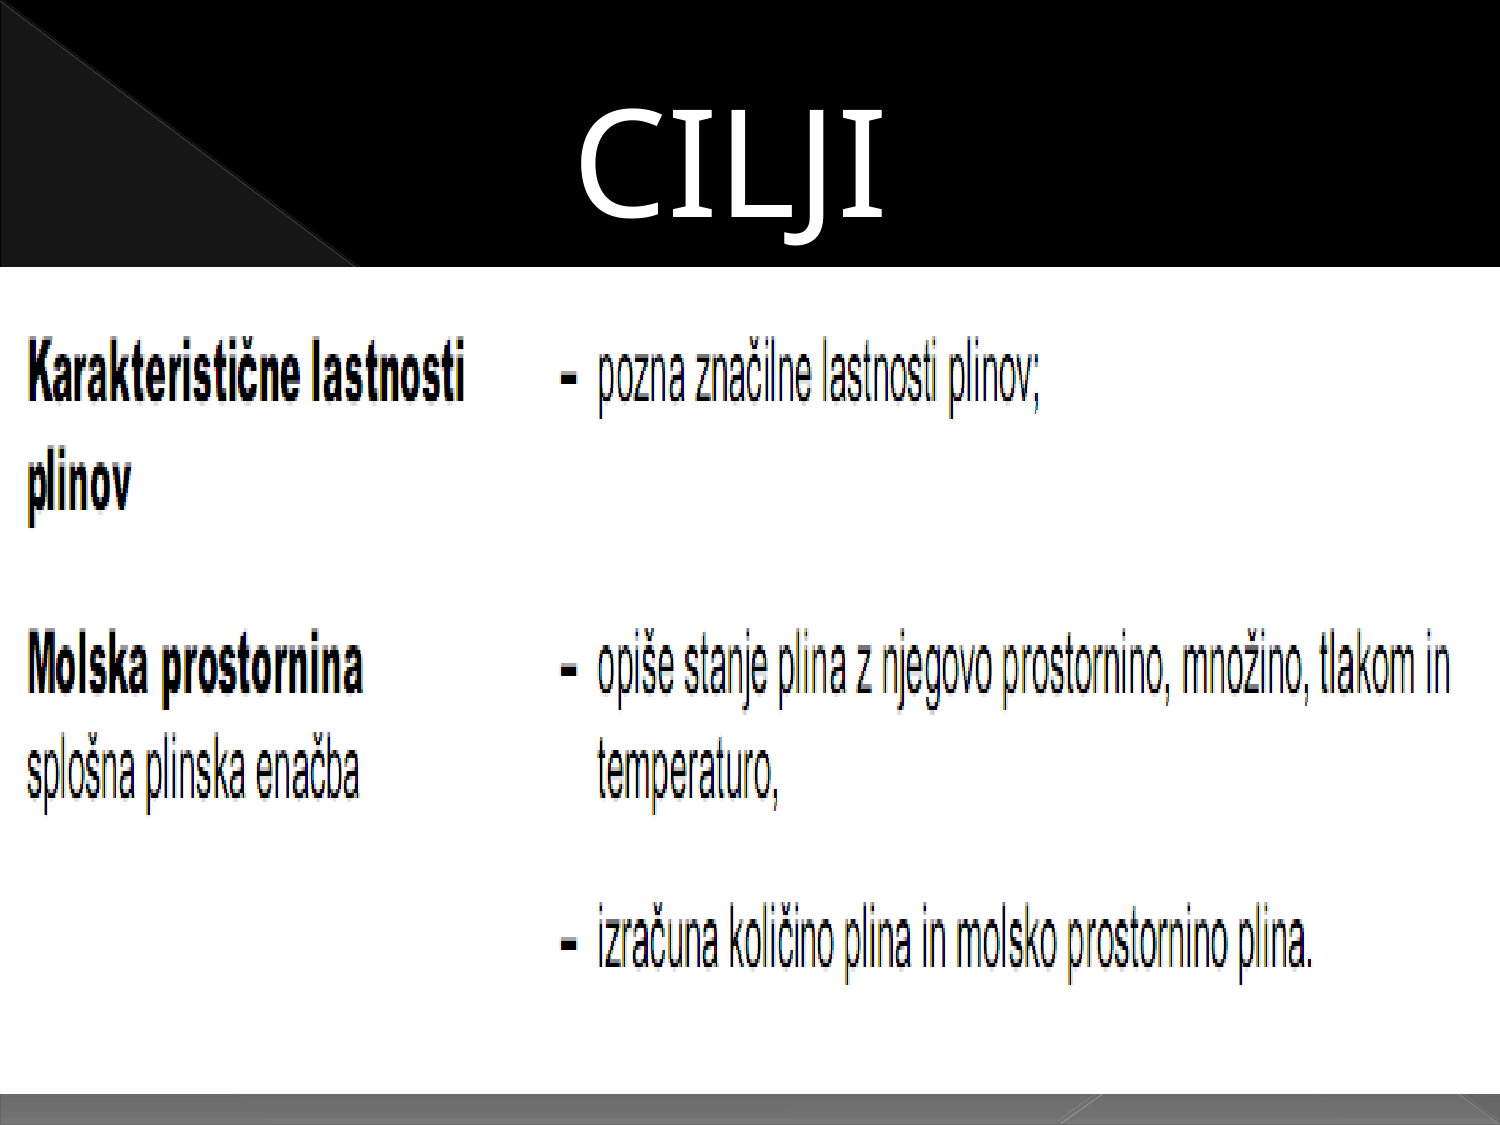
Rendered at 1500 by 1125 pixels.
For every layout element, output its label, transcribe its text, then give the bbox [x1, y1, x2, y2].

picture [0, 267, 1500, 1094]
title CILJI [478, 42, 1010, 267]
